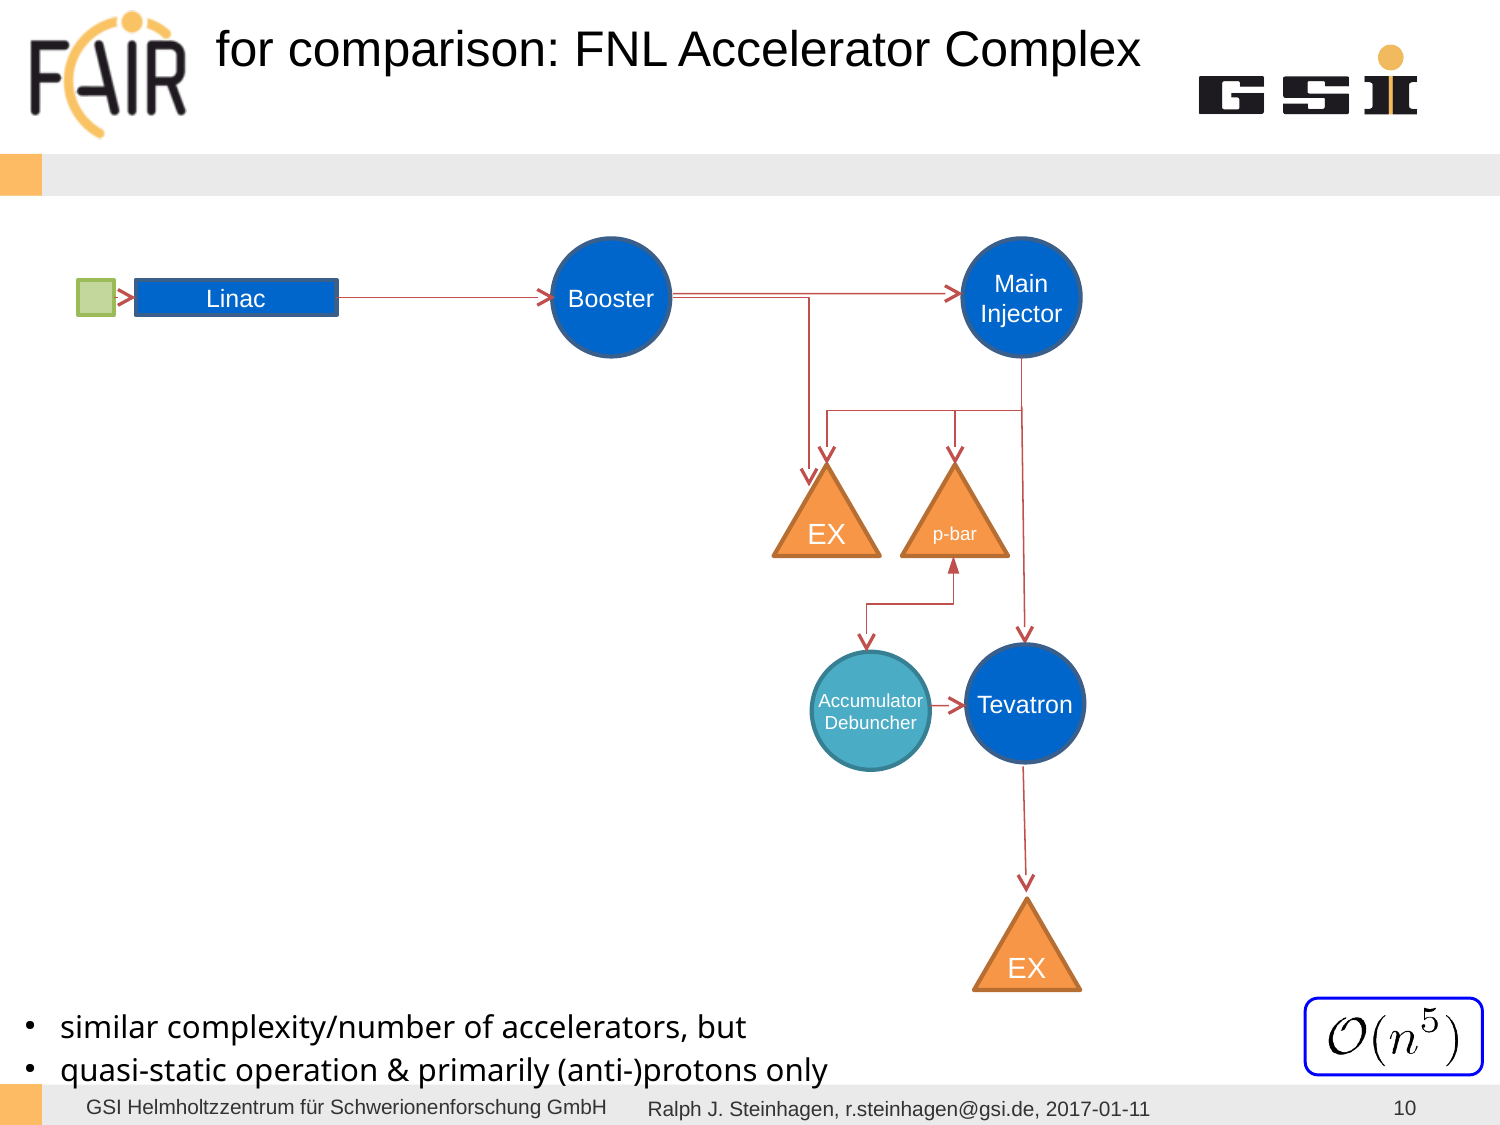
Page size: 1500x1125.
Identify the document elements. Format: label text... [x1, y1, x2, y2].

text_box similar complexity/number of accelerators, but quasi-static operation & primarily (anti-)protons only [9, 998, 851, 1083]
text_box Main Injector [962, 238, 1081, 357]
text_box EX [973, 898, 1081, 991]
text_box Accumulator Debuncher [811, 651, 930, 770]
picture [1197, 42, 1419, 117]
title for comparison: FNL Accelerator Complex [215, 2, 1185, 150]
text_box [1305, 998, 1483, 1075]
picture [30, 9, 187, 141]
text_box Booster [552, 238, 671, 357]
picture [1318, 1003, 1469, 1070]
text_box EX [773, 465, 880, 557]
text_box Linac [135, 279, 337, 316]
text_box p-bar [901, 465, 1009, 557]
text_box Tevatron [966, 644, 1085, 763]
text_box [78, 279, 114, 316]
